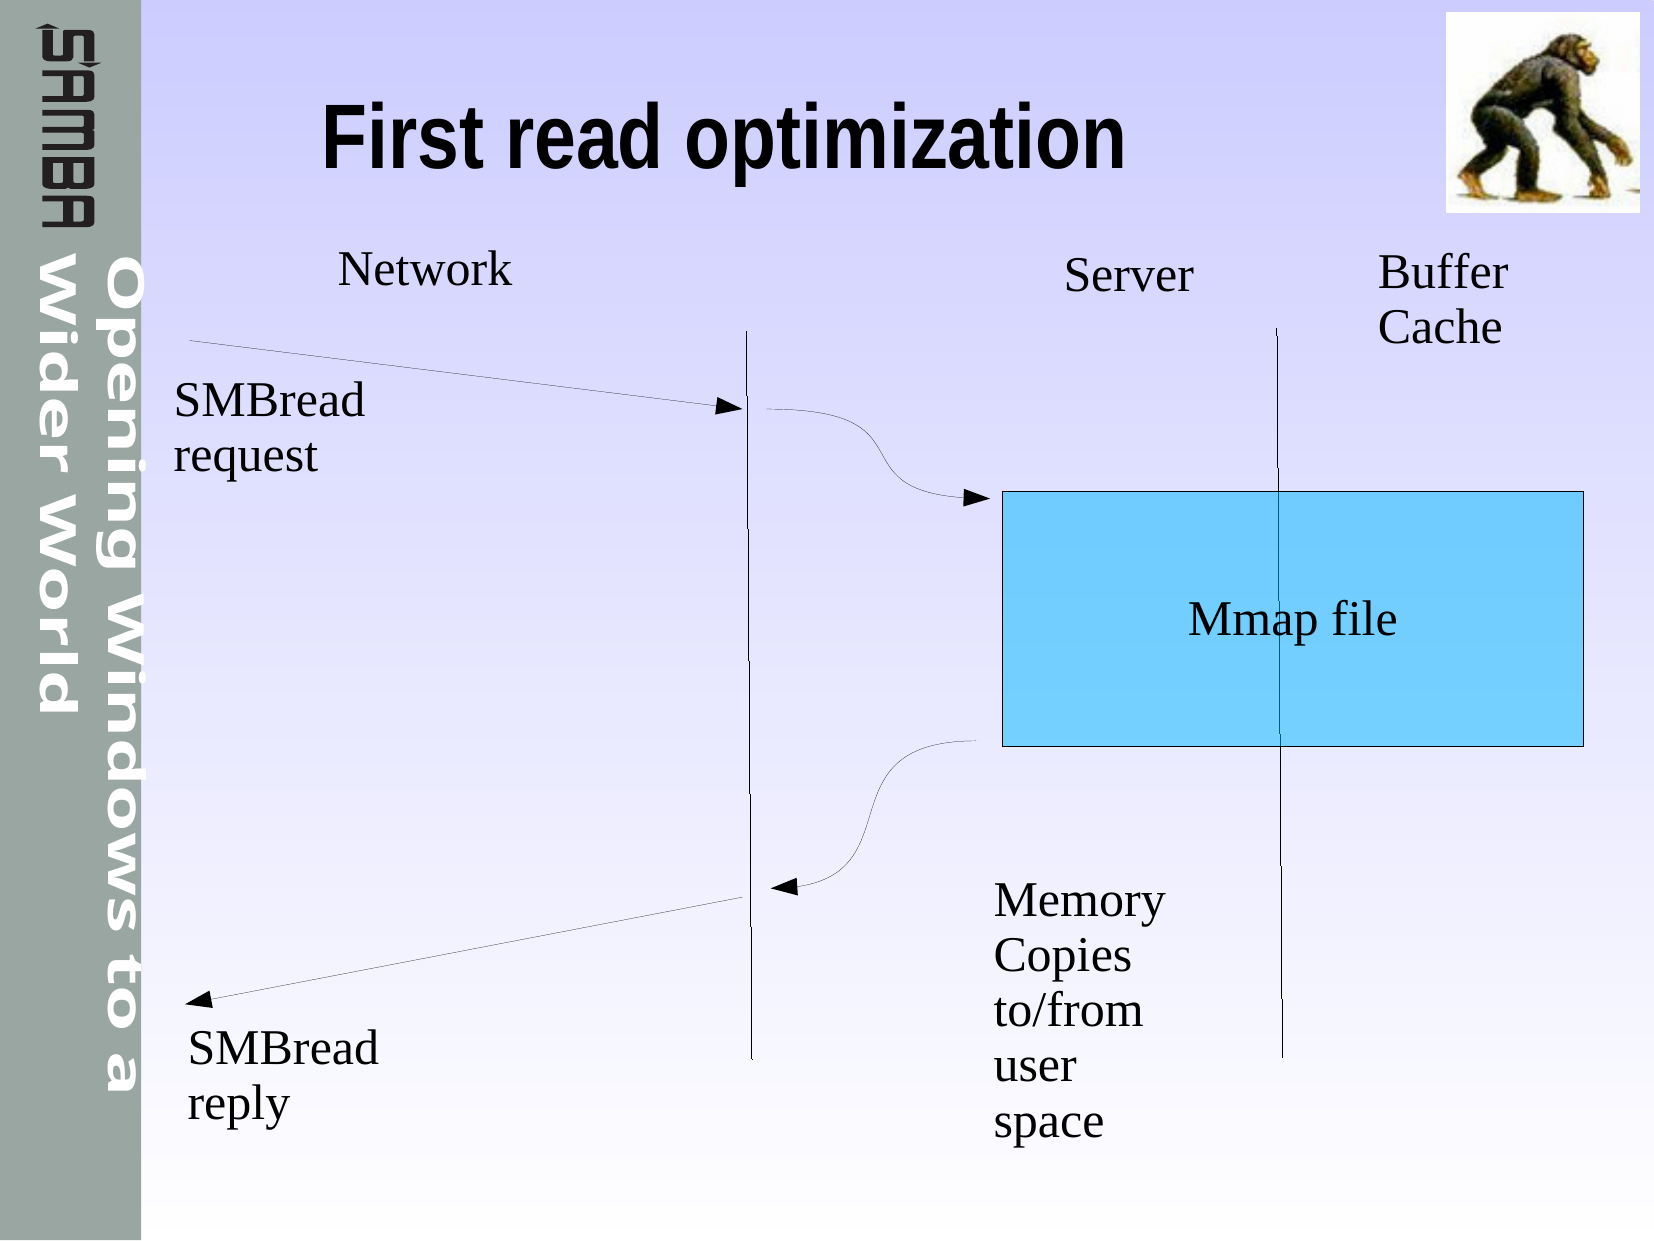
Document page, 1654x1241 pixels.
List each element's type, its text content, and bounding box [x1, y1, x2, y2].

text_box SMBread reply [187, 1019, 453, 1150]
text_box Mmap file [1002, 491, 1584, 747]
title First read optimization [173, 31, 1277, 239]
text_box Server [1063, 247, 1195, 303]
text_box Buffer Cache [1377, 243, 1509, 355]
text_box Memory Copies to/from user space [993, 871, 1171, 1148]
text_box Network [337, 240, 513, 296]
picture [1446, 12, 1640, 213]
text_box SMBread request [173, 372, 440, 503]
